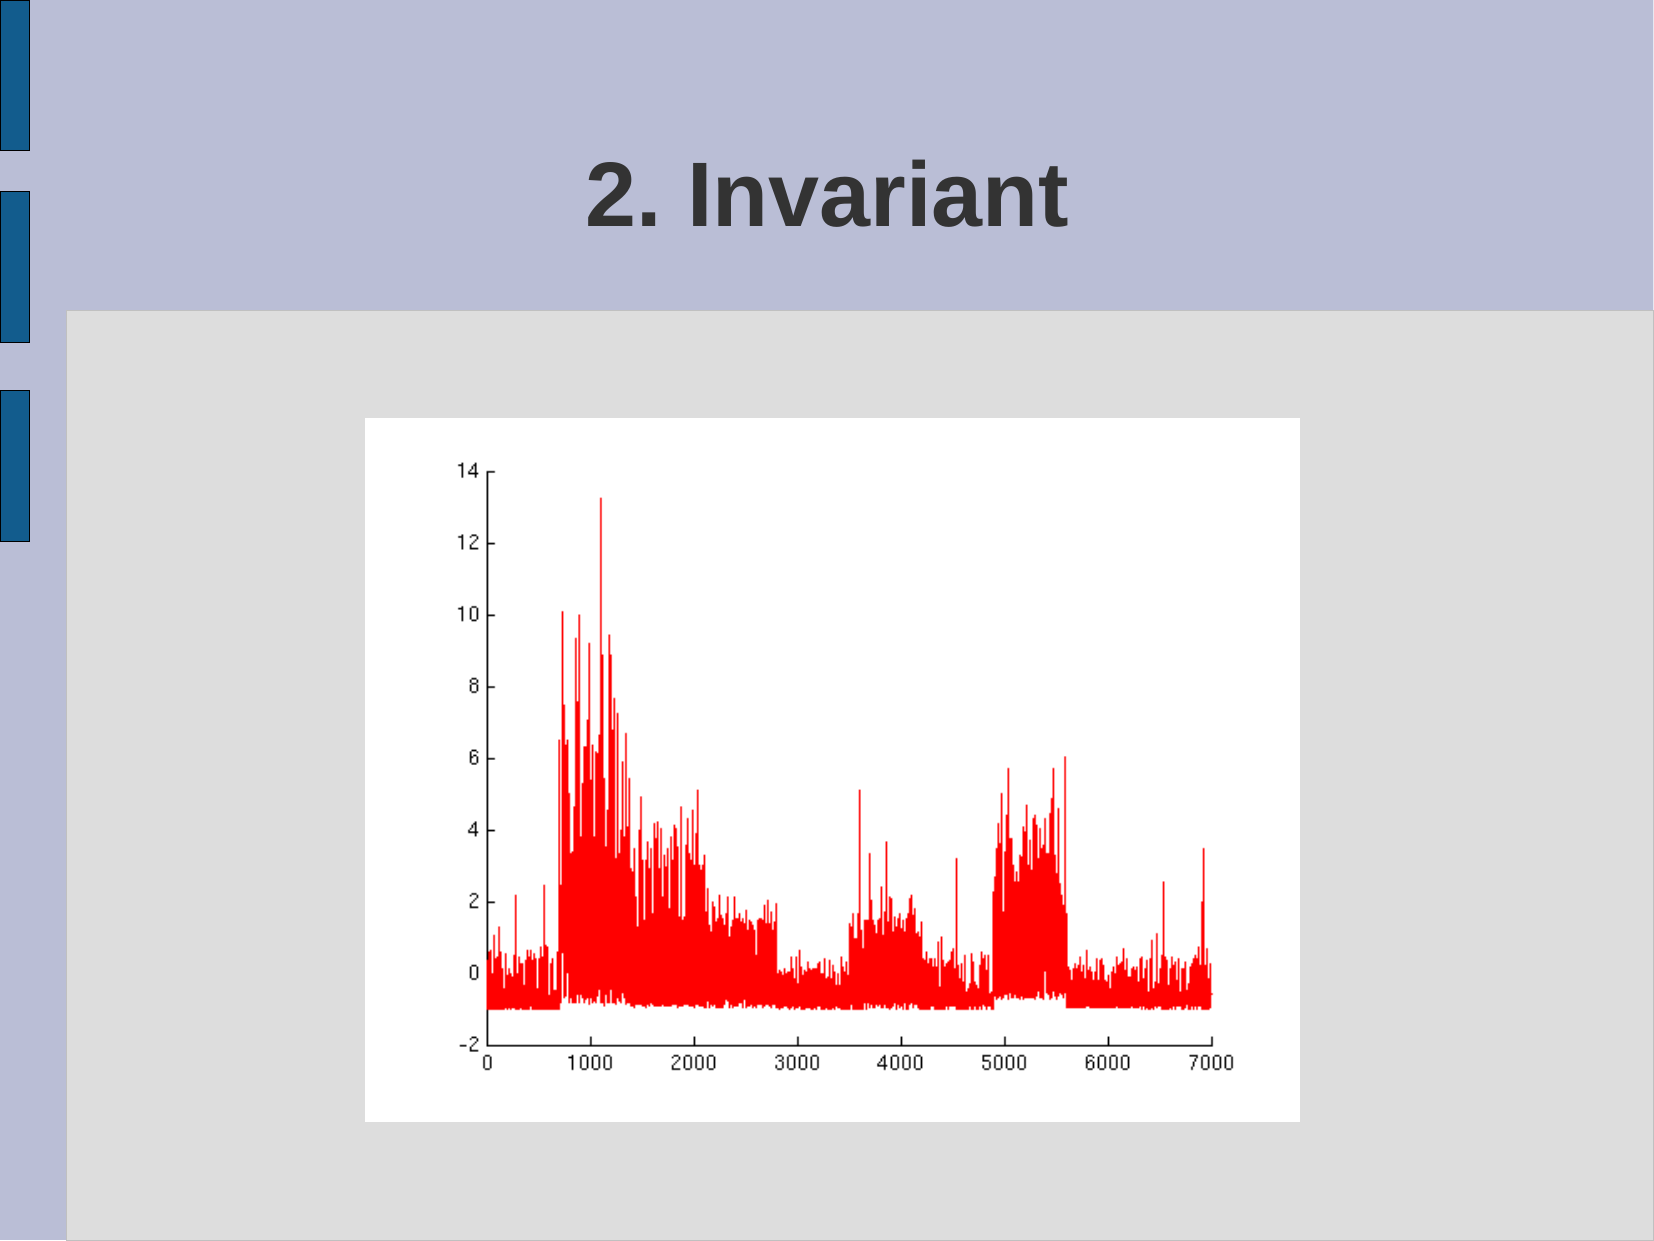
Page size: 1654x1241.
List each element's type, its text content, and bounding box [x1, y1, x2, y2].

picture [365, 418, 1300, 1123]
title 2. Invariant [121, 91, 1534, 299]
